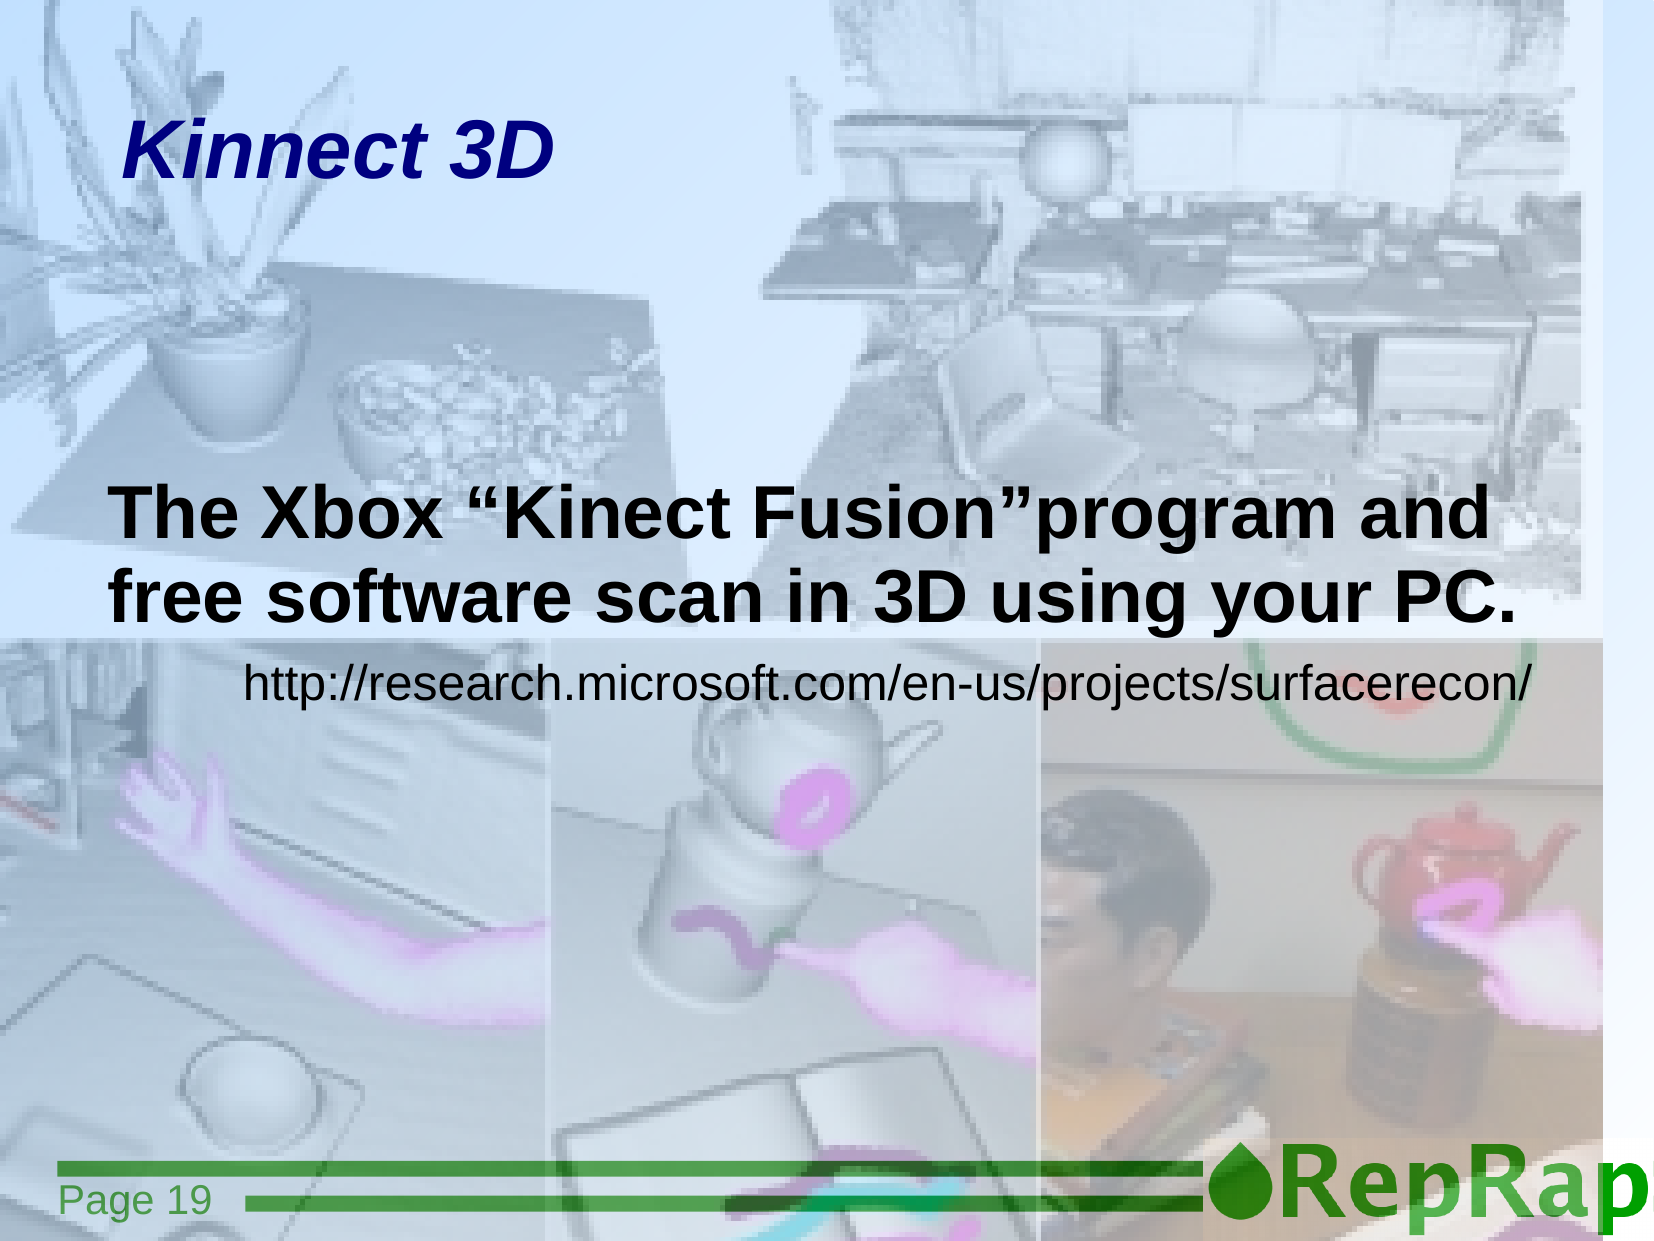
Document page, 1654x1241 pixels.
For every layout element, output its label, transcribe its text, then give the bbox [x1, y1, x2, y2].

text_box http://research.microsoft.com/en-us/projects/surfacerecon/ [243, 654, 1534, 711]
picture [0, 0, 1654, 1241]
title Kinnect 3D [121, 46, 1534, 254]
text_box The Xbox “Kinect Fusion”program and free software scan in 3D using your PC. [107, 470, 1566, 639]
